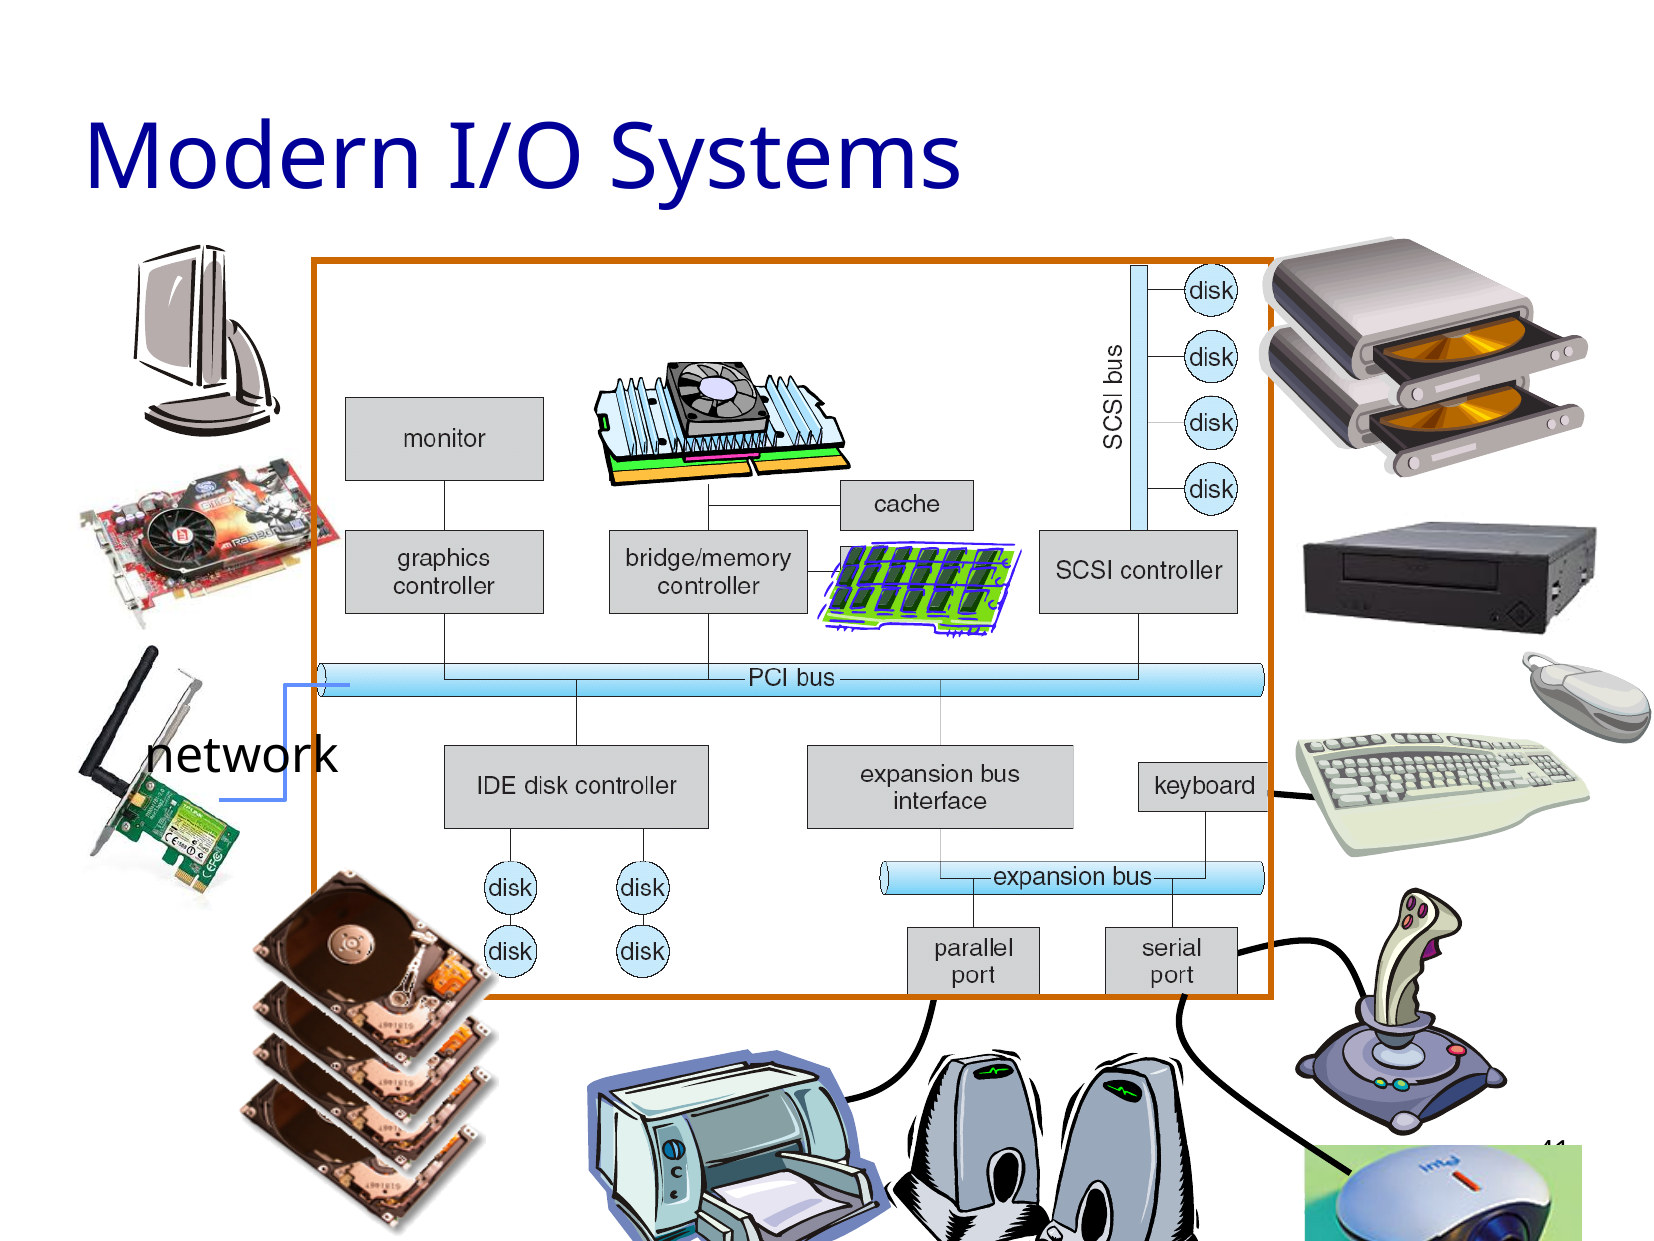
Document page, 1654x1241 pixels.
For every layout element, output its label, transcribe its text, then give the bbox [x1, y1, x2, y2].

picture [69, 448, 311, 640]
picture [133, 244, 281, 438]
text_box [817, 603, 827, 620]
picture [1253, 1145, 1582, 1241]
text_box network [130, 715, 354, 791]
text_box [593, 361, 851, 487]
picture [78, 645, 240, 911]
title Modern I/O Systems [82, 49, 1571, 257]
text_box [824, 580, 834, 597]
picture [239, 236, 1589, 1241]
text_box [822, 539, 1022, 639]
picture [586, 1049, 1213, 1241]
picture [1193, 1049, 1213, 1071]
text_box [831, 562, 841, 579]
text_box [1295, 887, 1508, 1136]
picture [1281, 484, 1654, 858]
